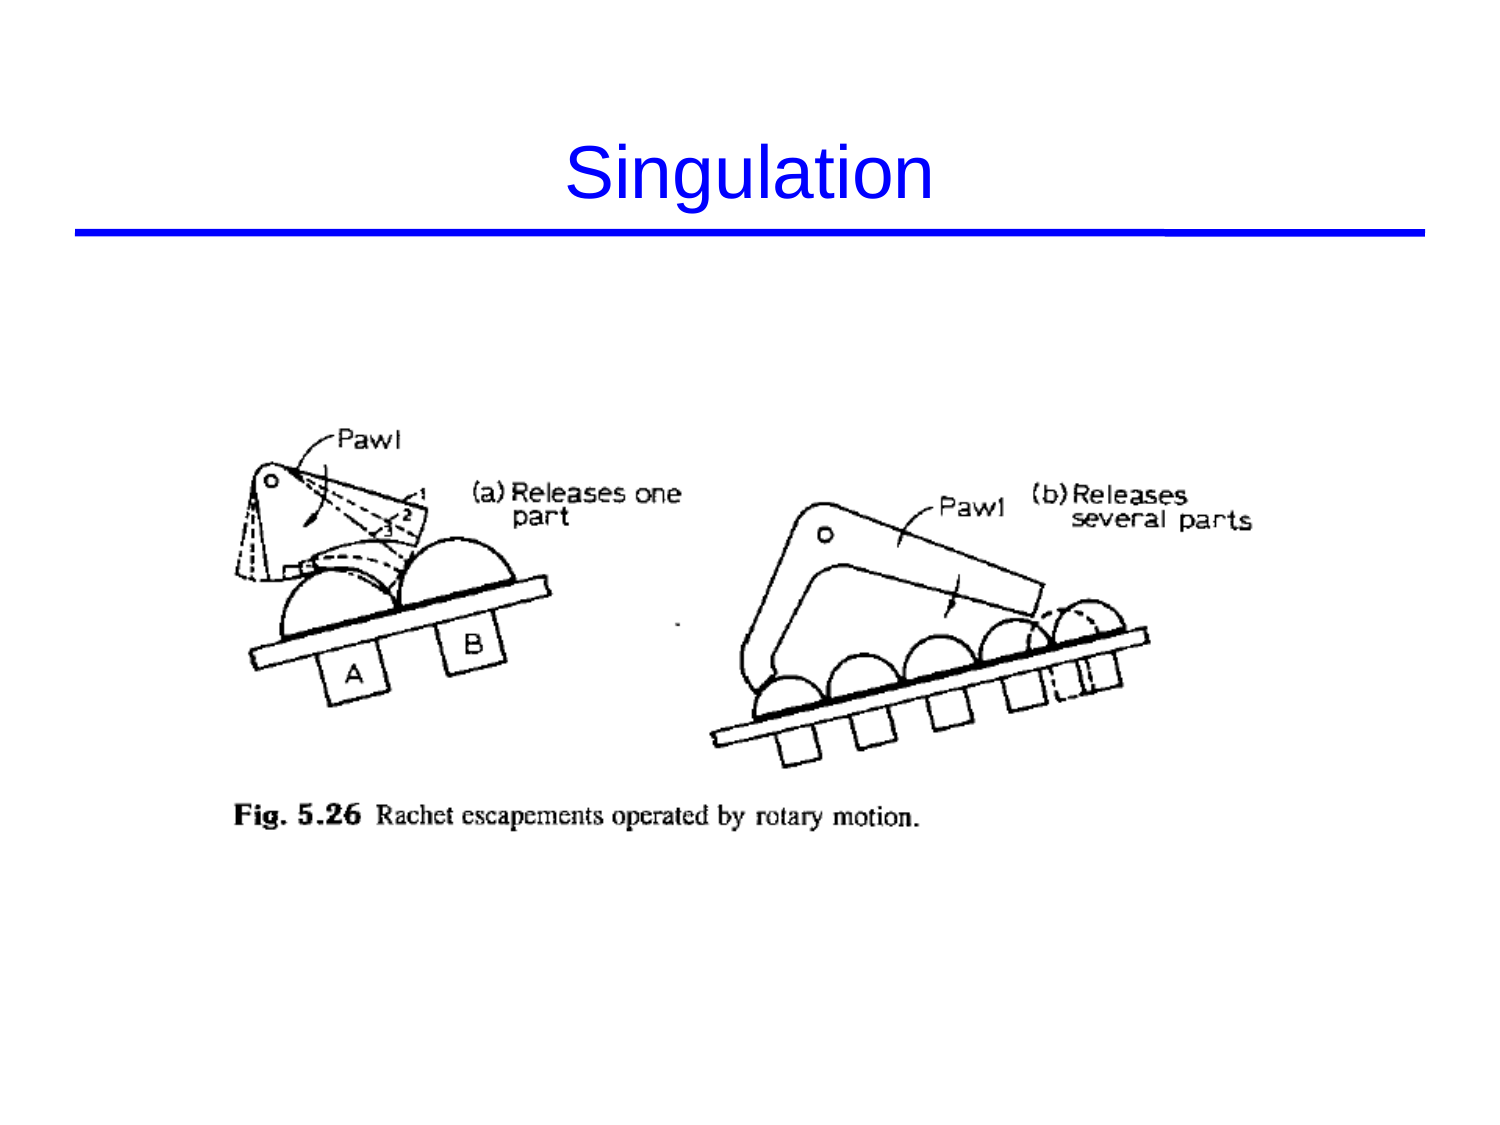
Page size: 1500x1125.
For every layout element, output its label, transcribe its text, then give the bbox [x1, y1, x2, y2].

title Singulation [112, 99, 1388, 238]
picture [225, 399, 1276, 844]
